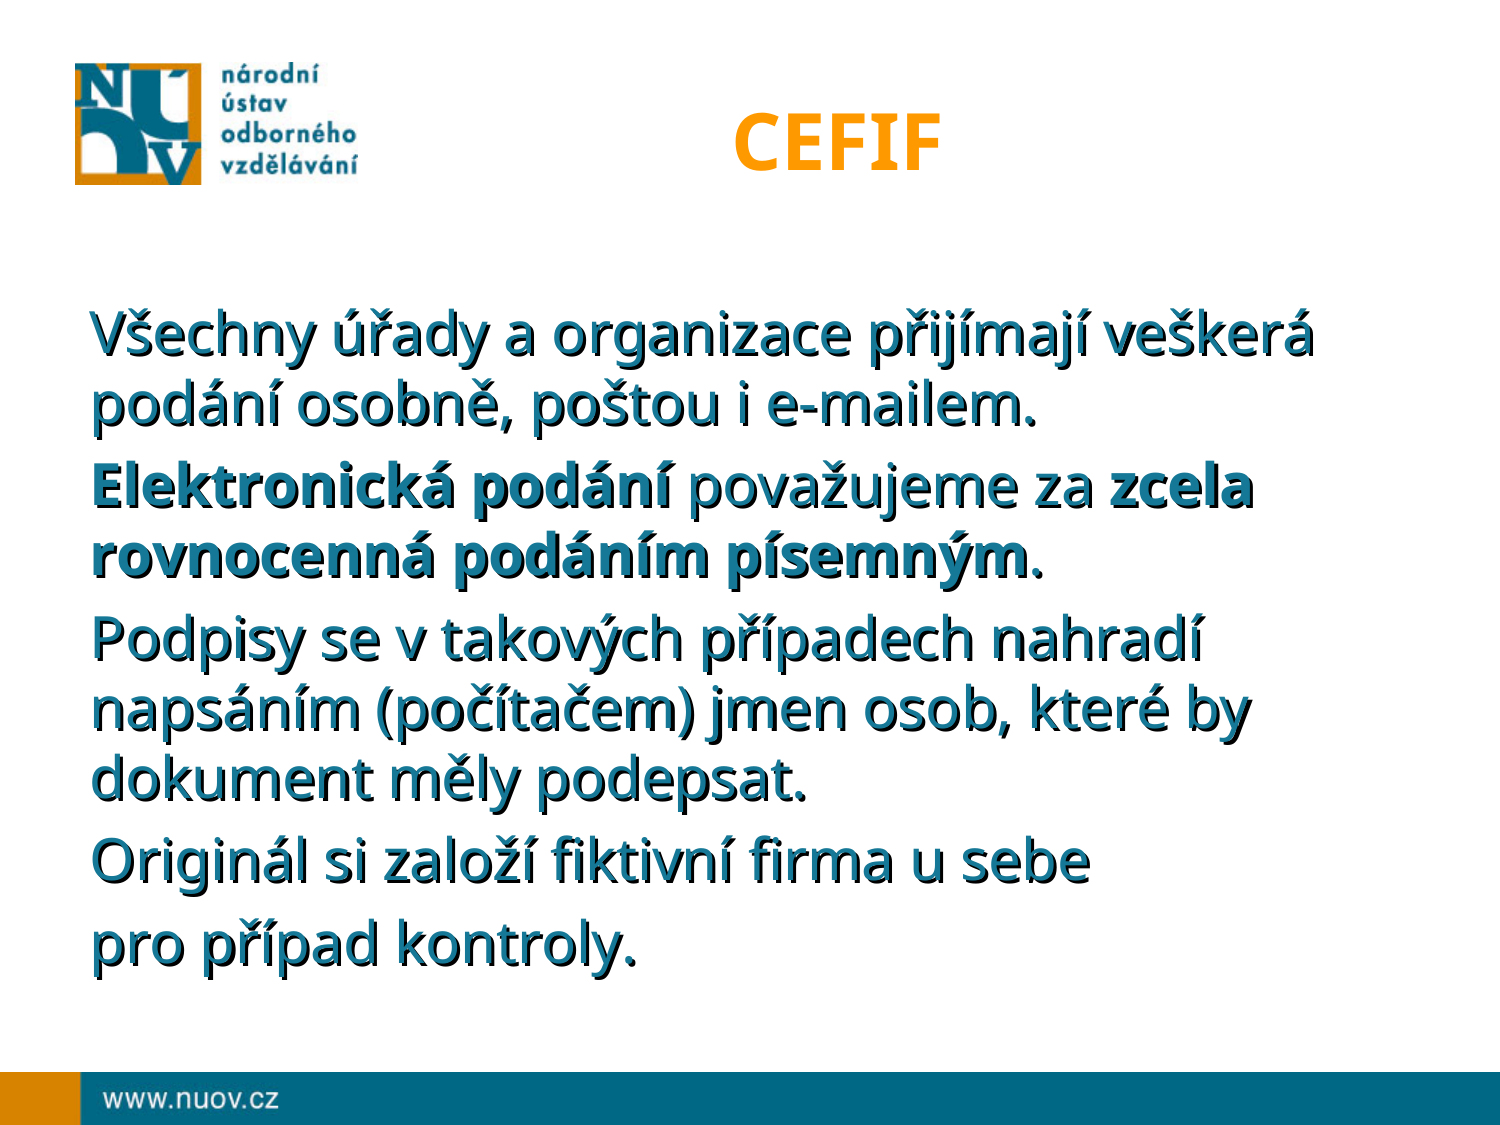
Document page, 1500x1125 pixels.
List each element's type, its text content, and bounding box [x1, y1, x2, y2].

text_box [75, 62, 358, 185]
text_box Všechny úřady a organizace přijímají veškerá podání osobně, poštou i e-mailem. Elektronická podání považujeme za zcela rovnocenná podáním písemným. Podpisy se v takových případech nahradí napsáním (počítačem) jmen osob, které by dokument měly podepsat. Originál si založí fiktivní firma u sebe pro případ kontroly. [74, 287, 1463, 983]
title CEFIF [337, 45, 1338, 233]
text_box [0, 1072, 1500, 1125]
